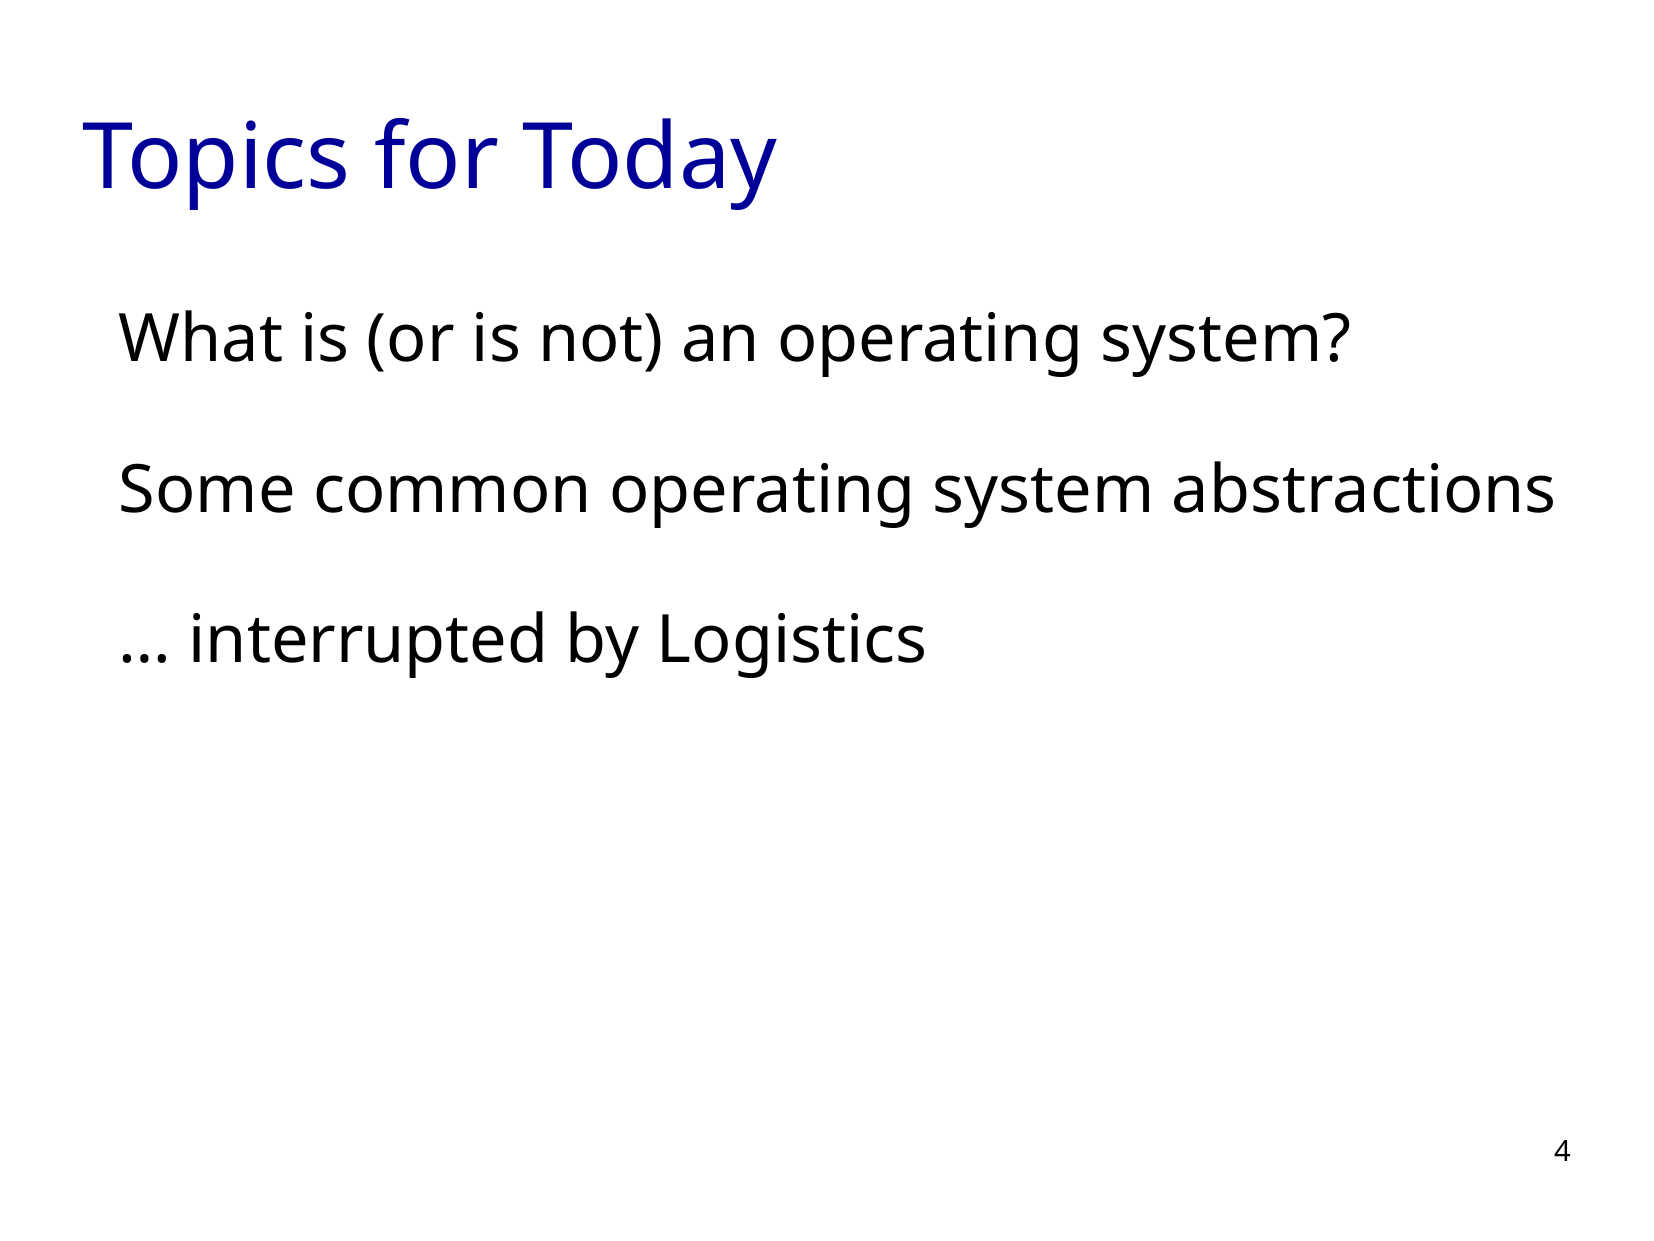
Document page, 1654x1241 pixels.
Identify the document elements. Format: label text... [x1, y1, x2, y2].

list What is (or is not) an operating system? Some common operating system abstractions … interrupted by Logistics [82, 290, 1571, 1010]
title Topics for Today [82, 49, 1571, 257]
